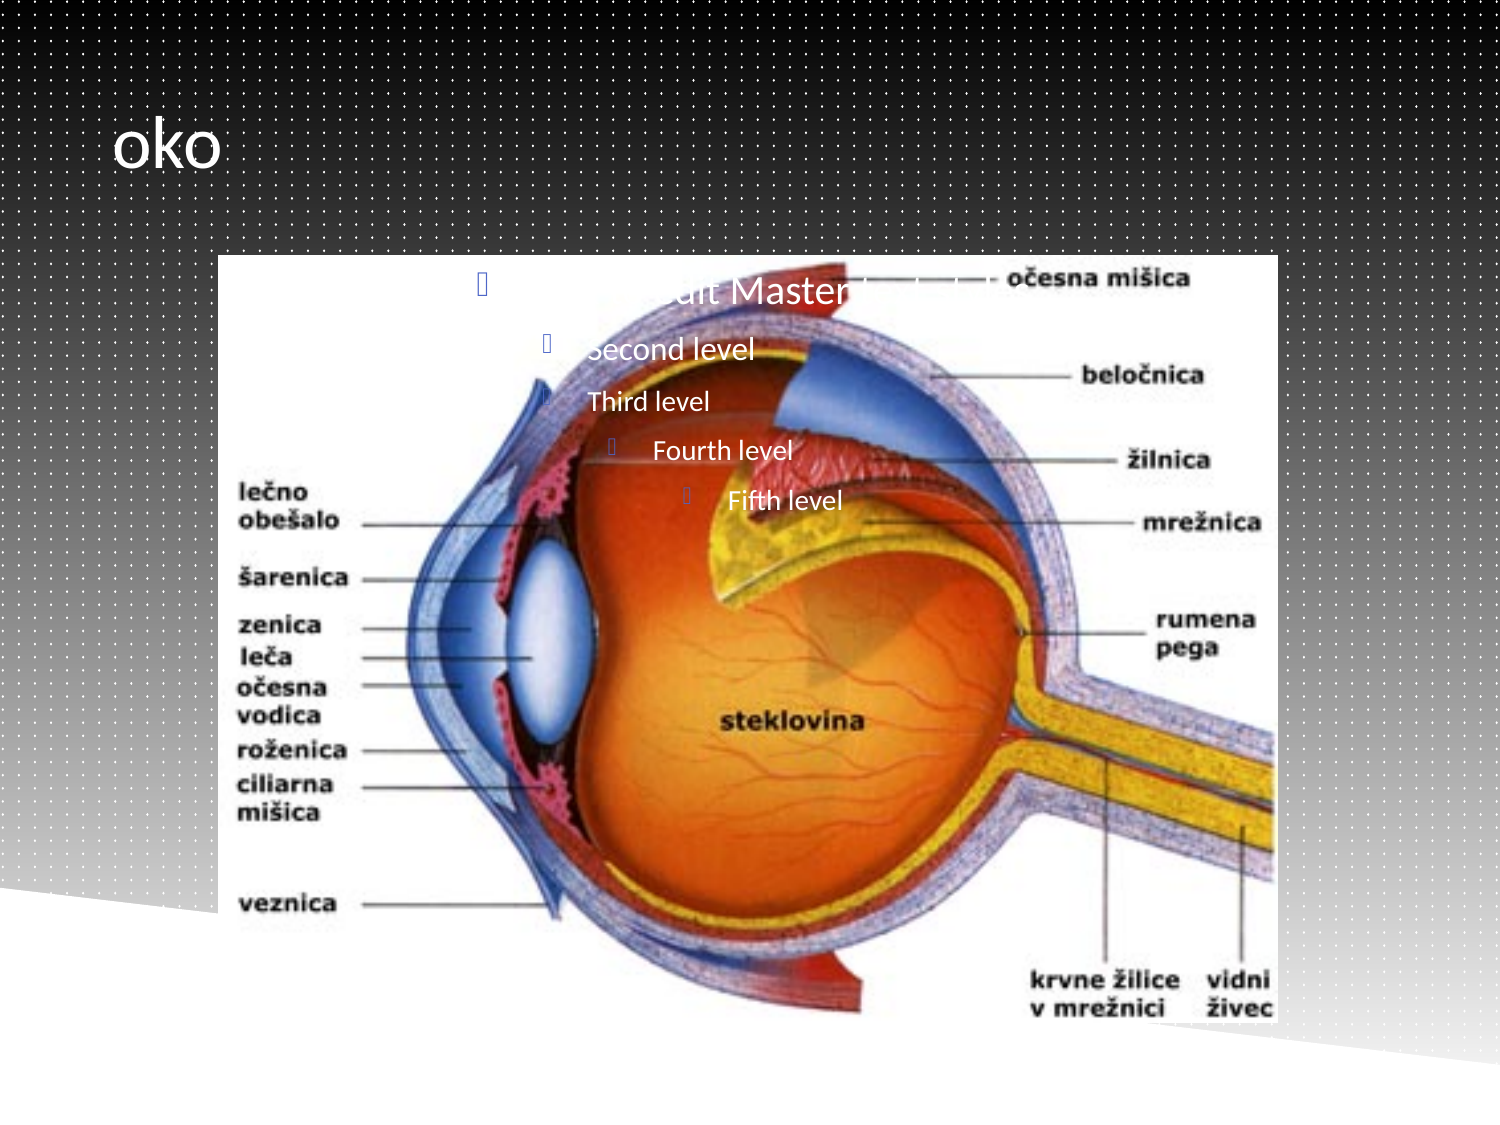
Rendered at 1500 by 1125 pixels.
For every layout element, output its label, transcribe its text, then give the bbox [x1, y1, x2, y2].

title oko [112, 45, 1388, 233]
picture [218, 255, 1278, 1024]
